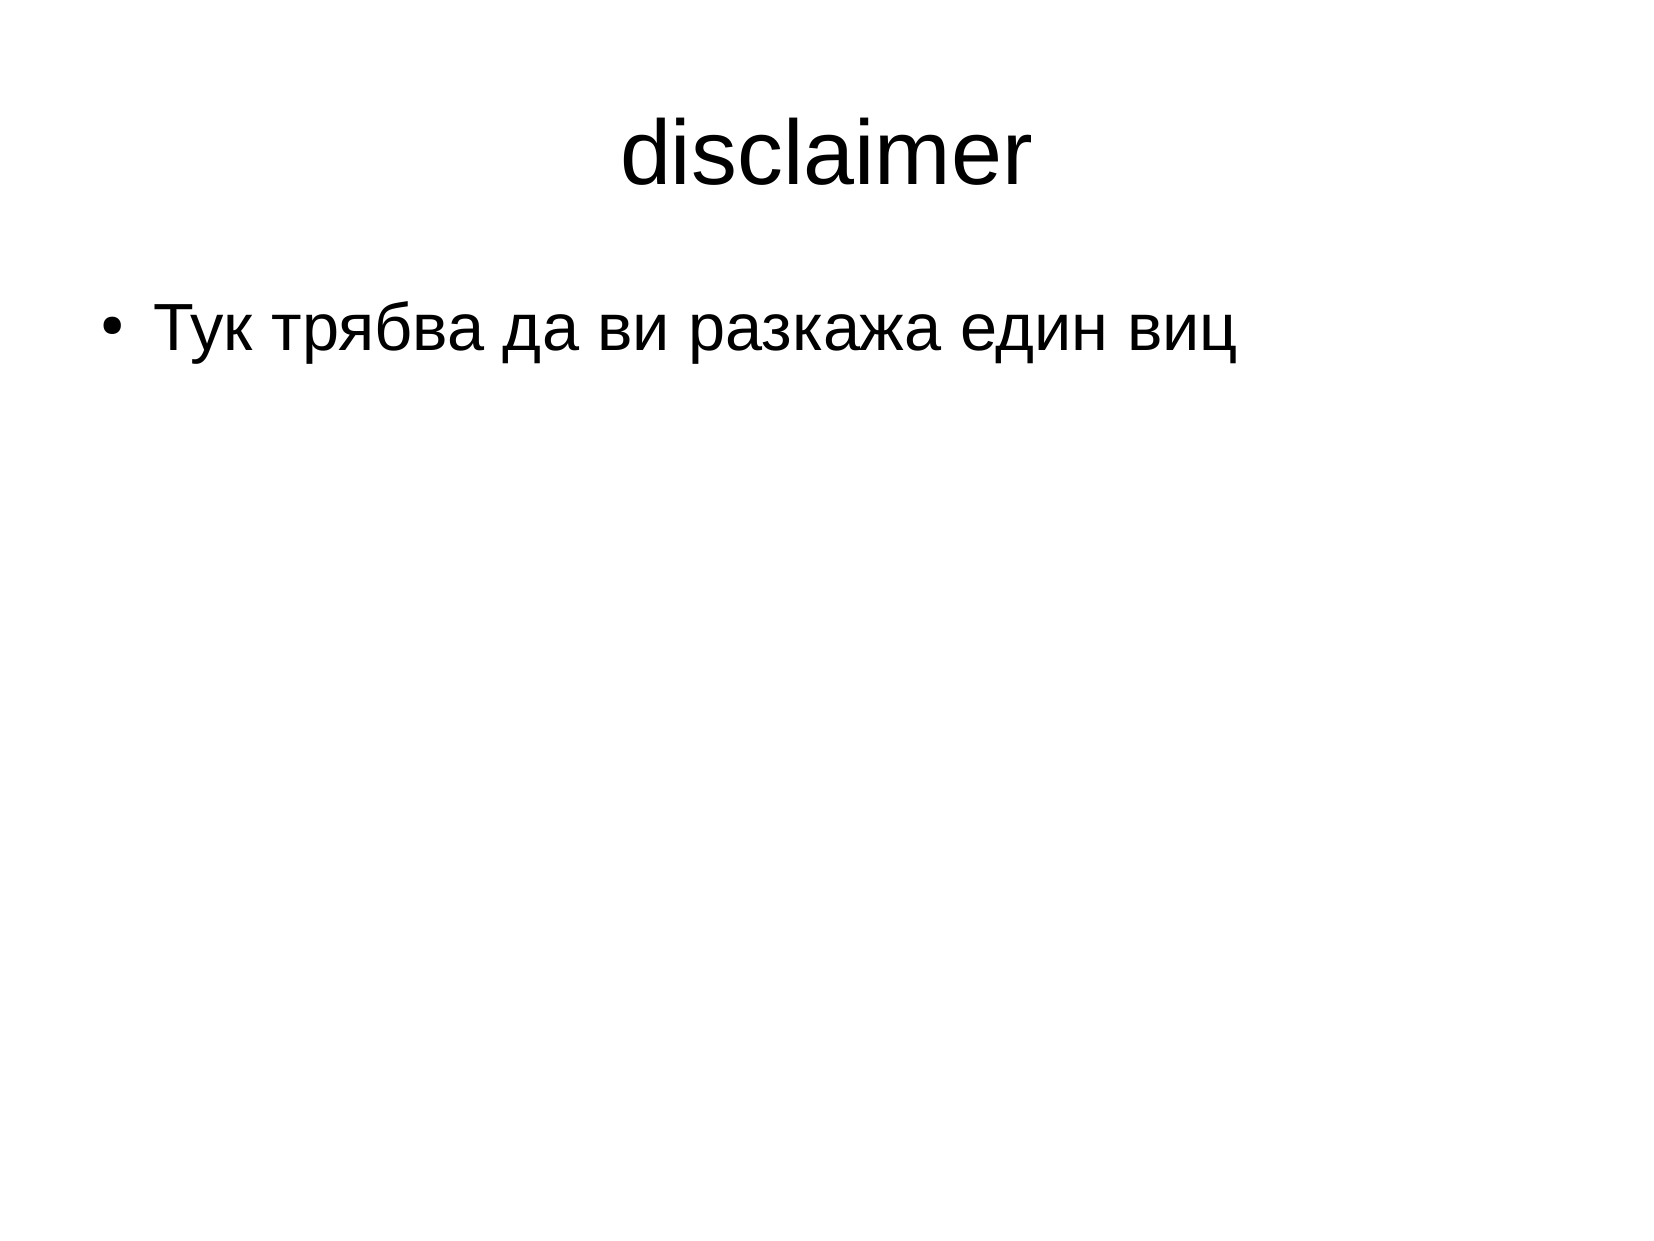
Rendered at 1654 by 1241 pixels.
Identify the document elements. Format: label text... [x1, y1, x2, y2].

list Тук трябва да ви разкажа един виц [82, 290, 1538, 1010]
title disclaimer [82, 49, 1571, 257]
